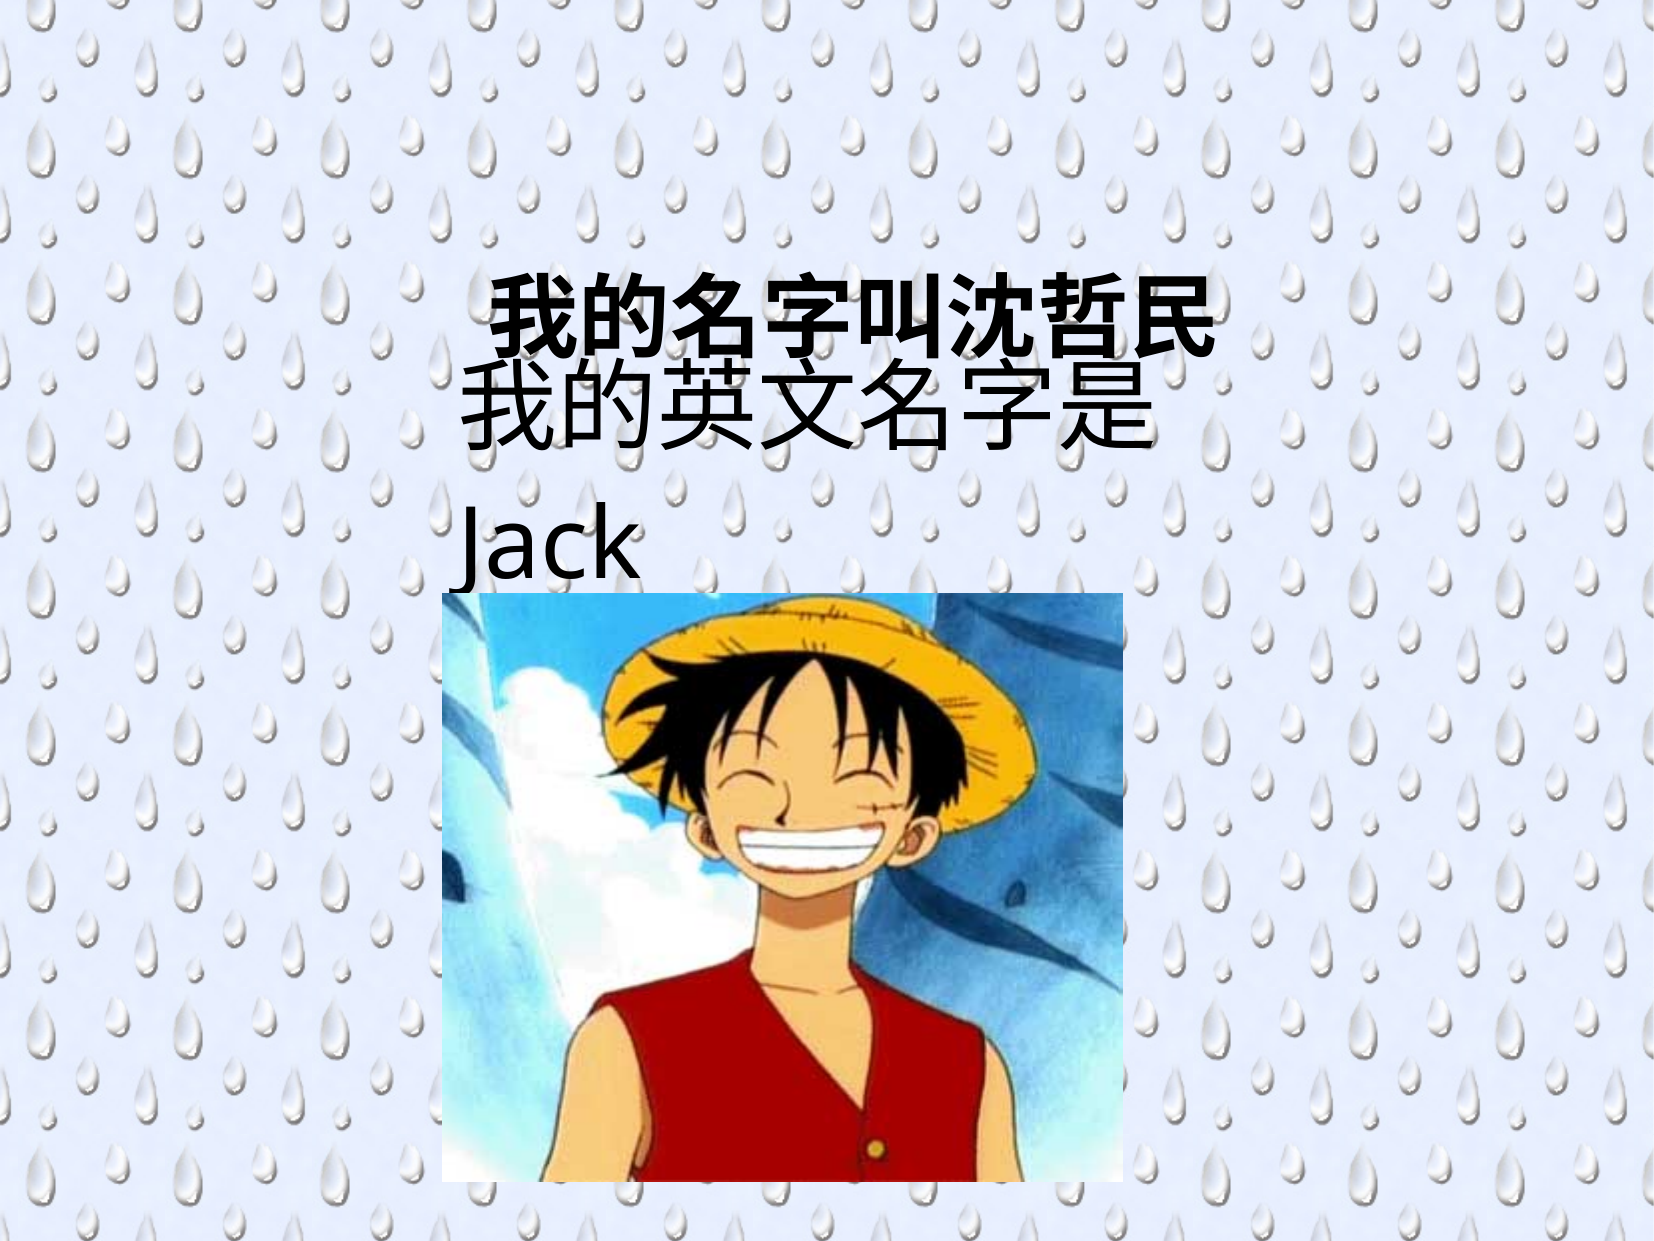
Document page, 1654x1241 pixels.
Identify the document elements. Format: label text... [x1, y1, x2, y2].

text_box 我的英文名字是Jack [442, 319, 1270, 562]
text_box 我的名字叫沈哲民 [472, 236, 1359, 443]
picture [0, 0, 1654, 1241]
